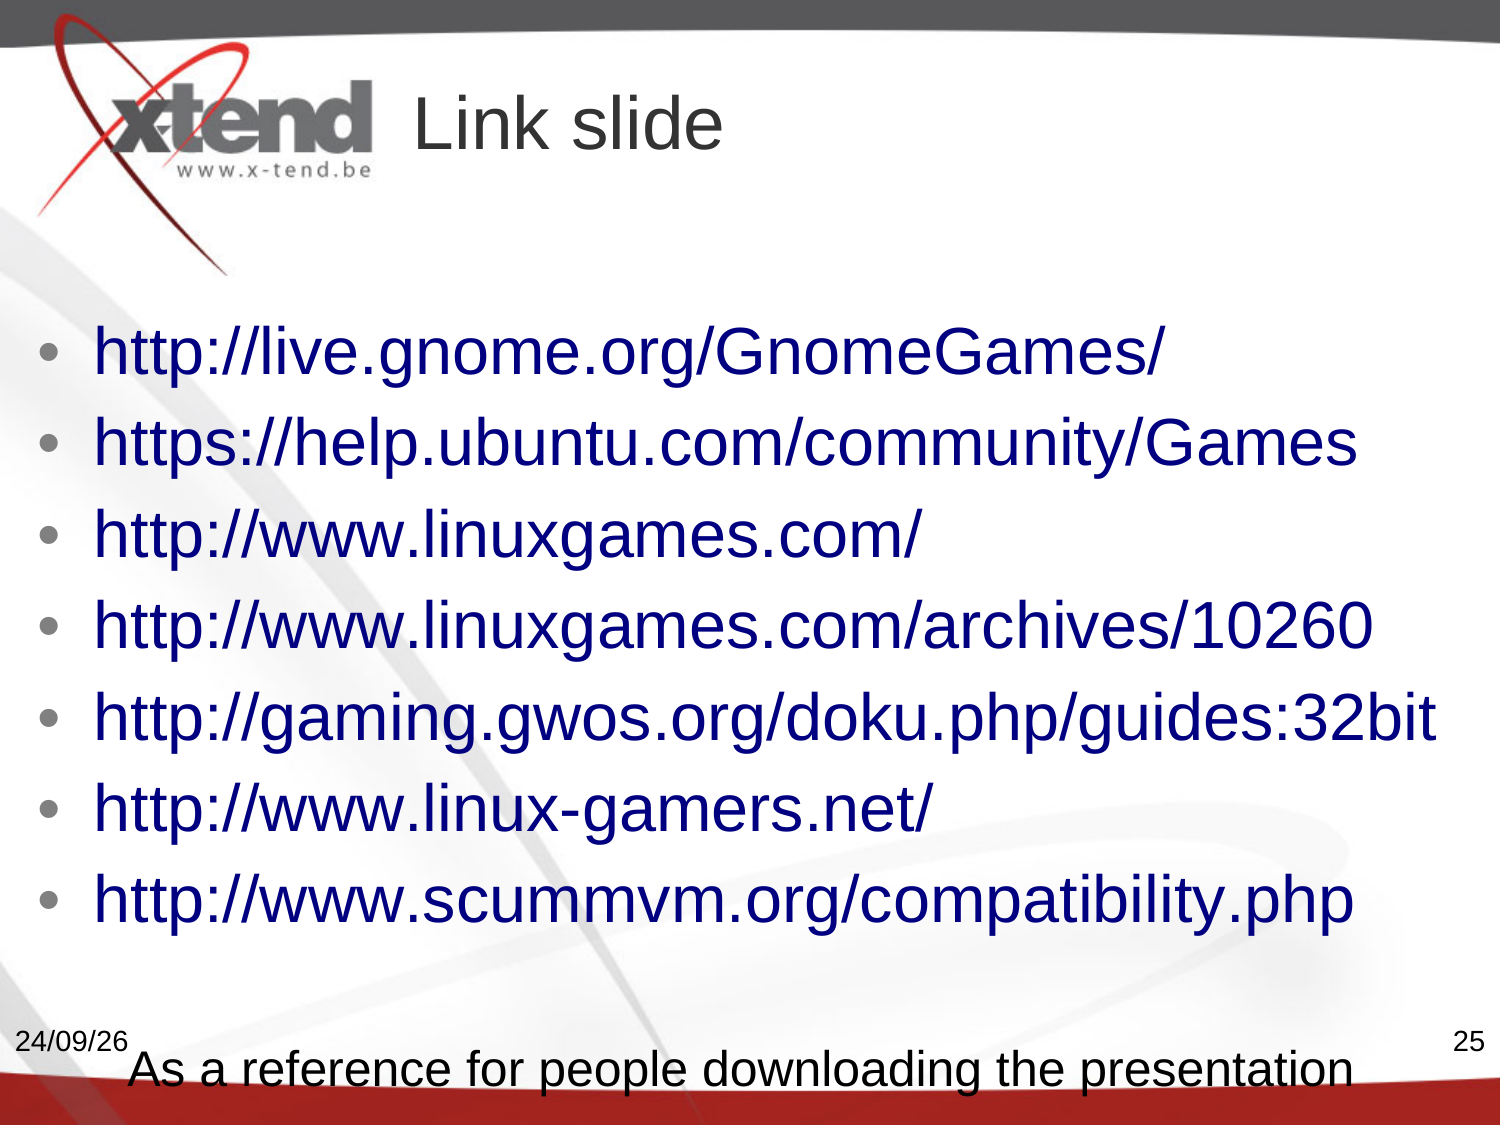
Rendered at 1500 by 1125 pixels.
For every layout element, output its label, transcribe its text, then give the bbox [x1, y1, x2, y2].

list http://live.gnome.org/GnomeGames/ https://help.ubuntu.com/community/Games http://www.linuxgames.com/ http://www.linuxgames.com/archives/10260 http://gaming.gwos.org/doku.php/guides:32bit http://www.linux-gamers.net/ http://www.scummvm.org/compatibility.php [37, 313, 1485, 938]
text_box As a reference for people downloading the presentation [112, 1034, 1426, 1110]
title Link slide [412, 29, 1477, 218]
picture [0, 0, 1500, 1125]
